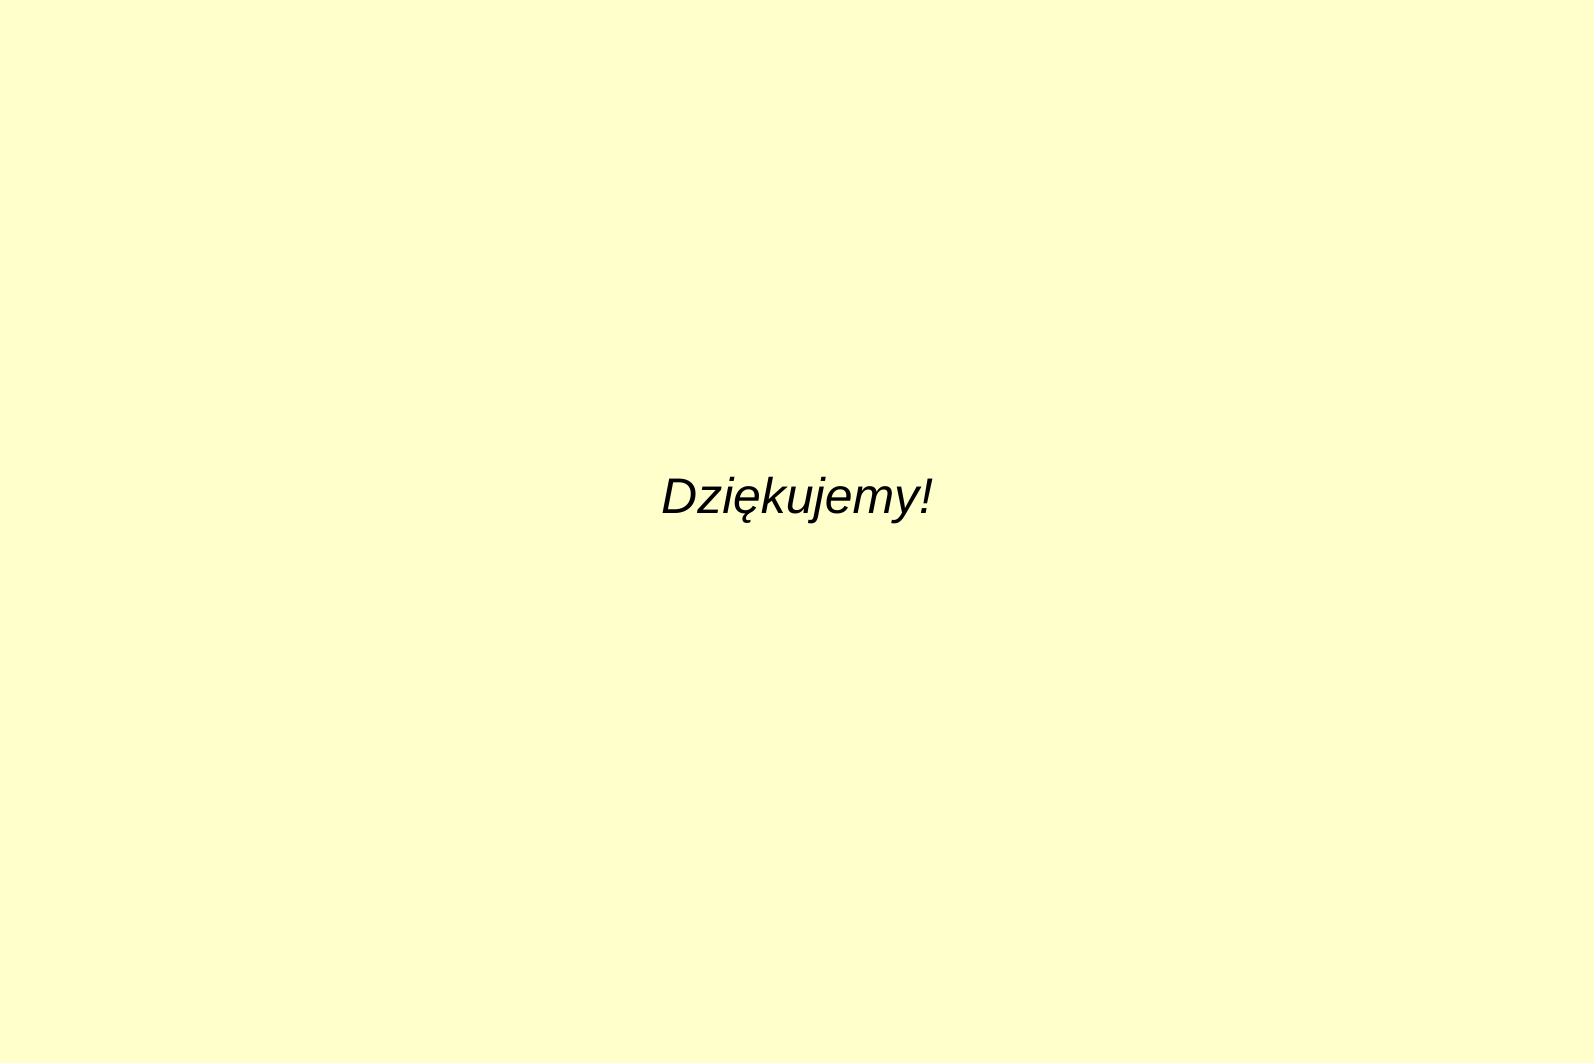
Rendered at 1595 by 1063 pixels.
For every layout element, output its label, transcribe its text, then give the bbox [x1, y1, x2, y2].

subtitle Dziękujemy! [79, 42, 1515, 951]
